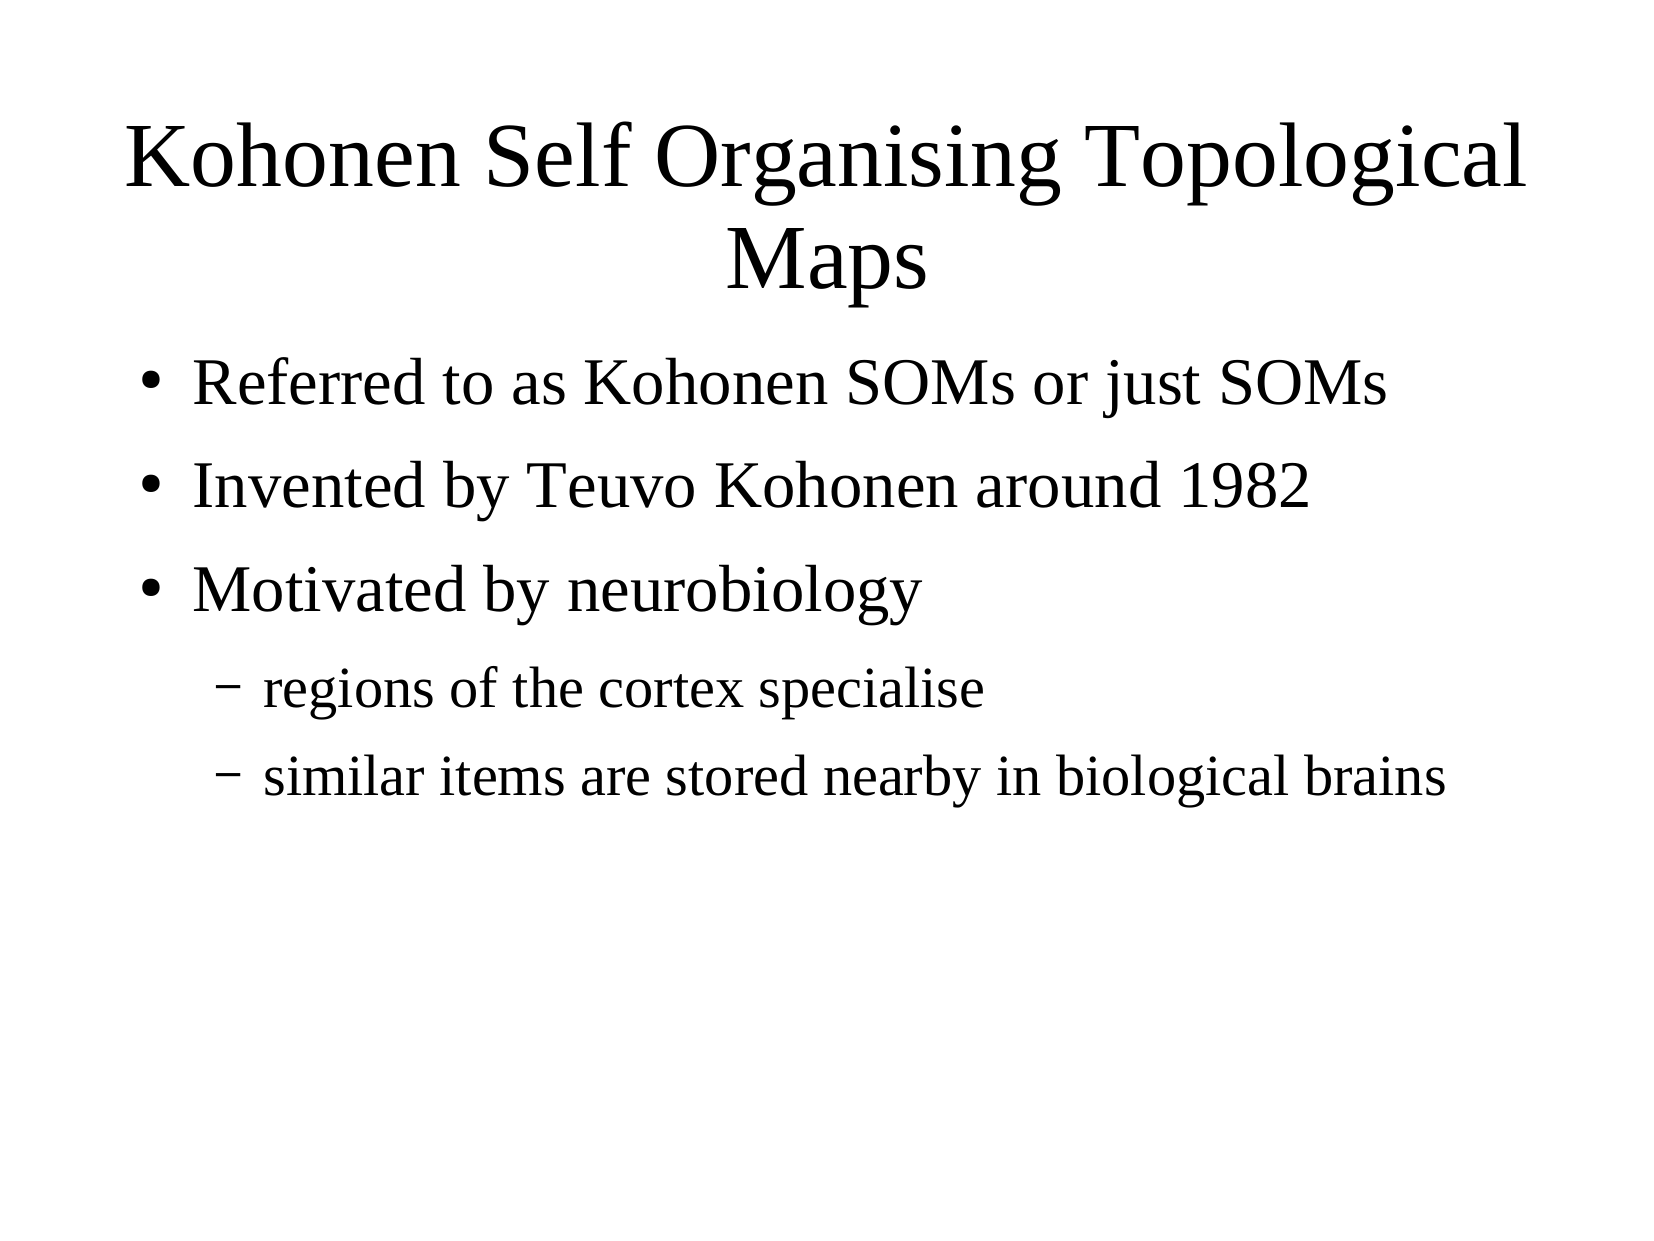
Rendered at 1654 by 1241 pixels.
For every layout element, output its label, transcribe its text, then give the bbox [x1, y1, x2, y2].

title Kohonen Self Organising Topological Maps [121, 101, 1534, 312]
list Referred to as Kohonen SOMs or just SOMs Invented by Teuvo Kohonen around 1982 Motivated by neurobiology regions of the cortex specialise similar items are stored nearby in biological brains [121, 344, 1534, 1127]
